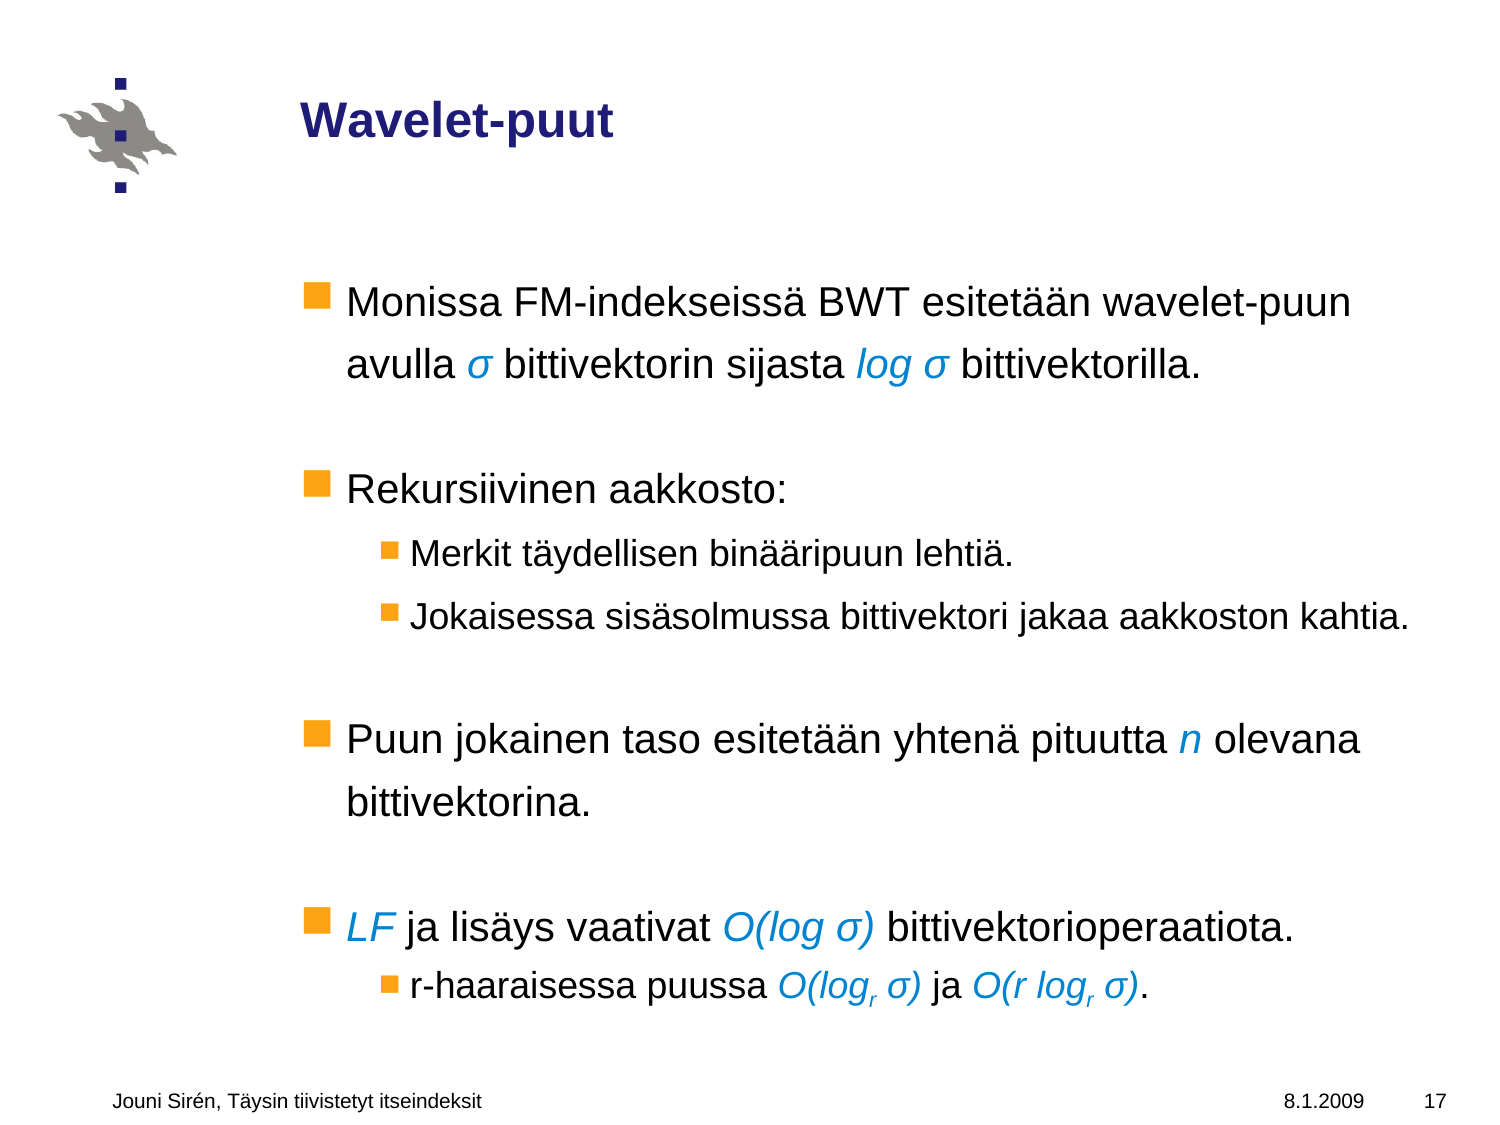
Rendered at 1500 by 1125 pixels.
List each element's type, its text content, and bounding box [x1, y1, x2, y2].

title Wavelet-puut [299, 32, 1450, 201]
list Monissa FM-indekseissä BWT esitetään wavelet-puun avulla σ bittivektorin sijasta log σ bittivektorilla. Rekursiivinen aakkosto: Merkit täydellisen binääripuun lehtiä. Jokaisessa sisäsolmussa bittivektori jakaa aakkoston kahtia. Puun jokainen taso esitetään yhtenä pituutta n olevana bittivektorina. LF ja lisäys vaativat O(log σ) bittivektorioperaatiota. r-haaraisessa puussa O(logr σ) ja O(r logr σ). [299, 262, 1450, 1061]
picture [57, 78, 177, 193]
